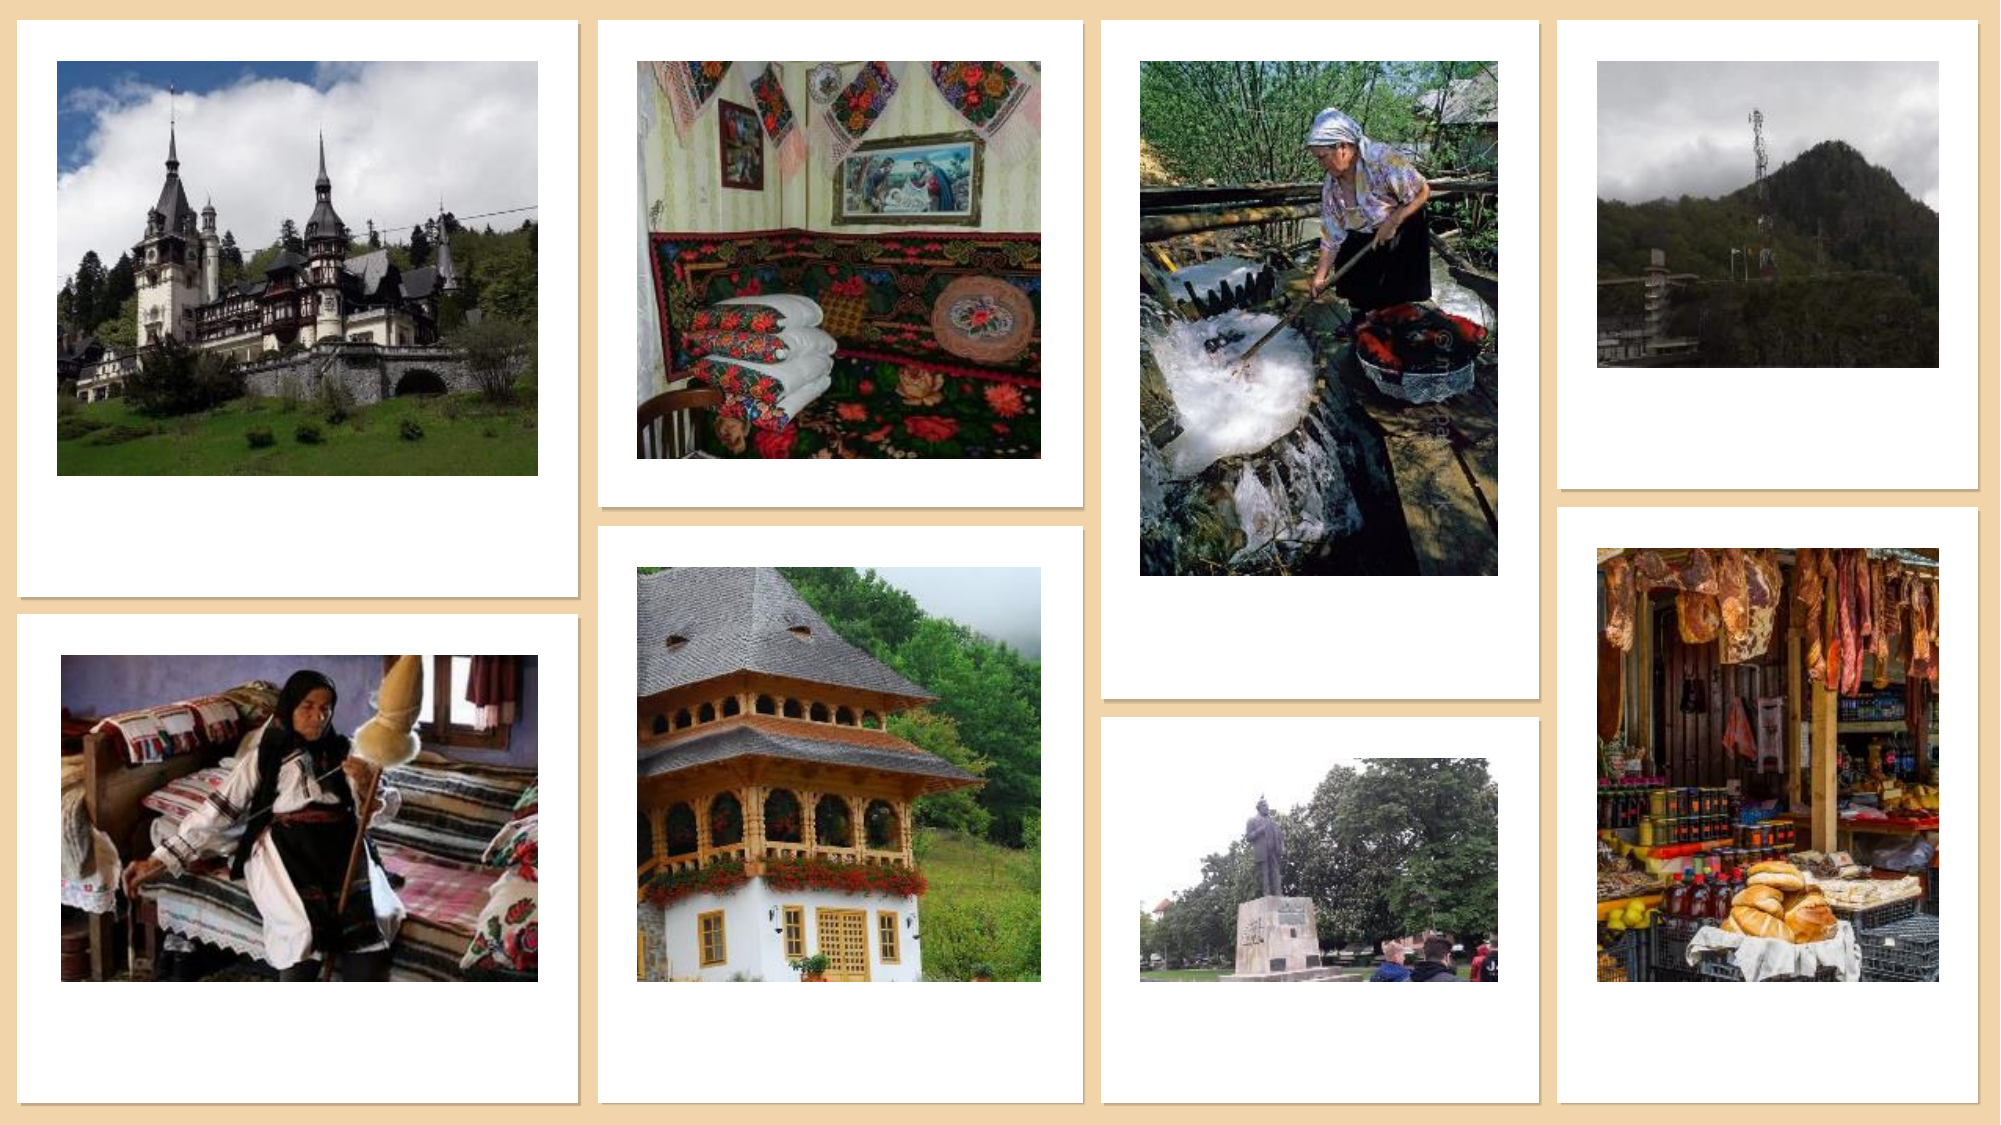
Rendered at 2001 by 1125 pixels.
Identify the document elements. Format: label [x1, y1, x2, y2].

picture [637, 567, 1042, 982]
picture [57, 655, 538, 982]
picture [1140, 61, 1498, 576]
picture [637, 61, 1042, 459]
picture [1597, 548, 1939, 982]
picture [57, 61, 538, 476]
picture [1140, 758, 1498, 982]
picture [1597, 61, 1939, 368]
